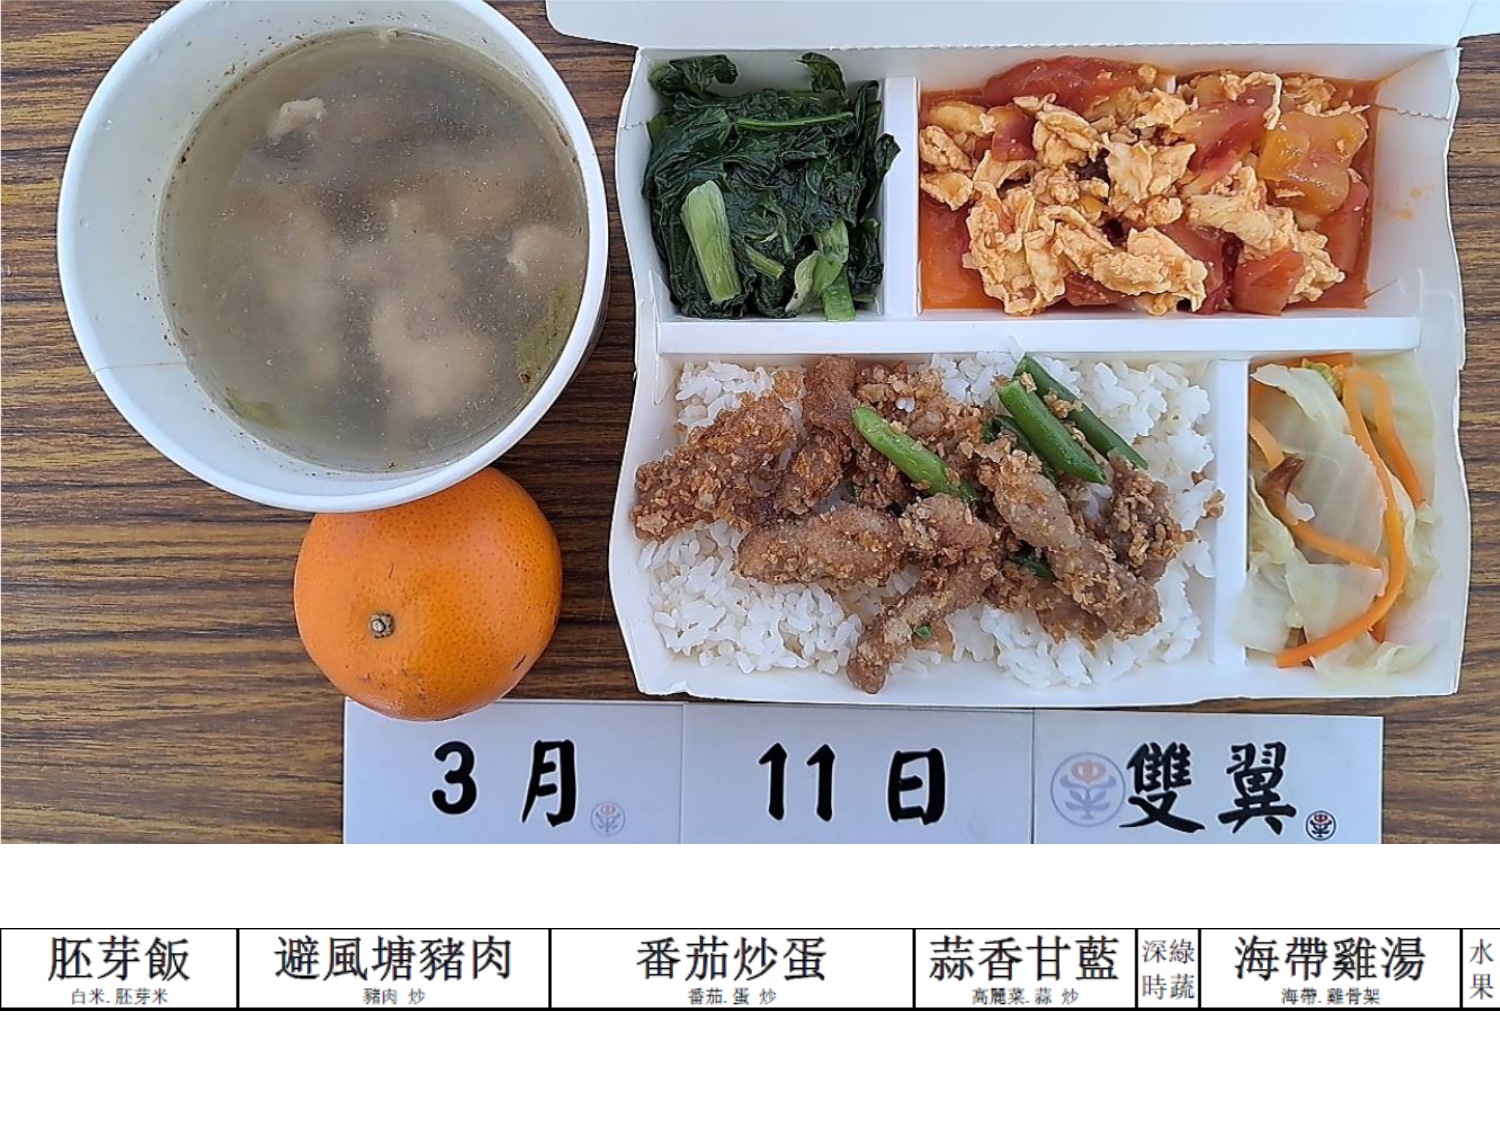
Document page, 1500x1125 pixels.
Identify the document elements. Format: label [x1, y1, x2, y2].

picture [0, 0, 1500, 844]
picture [0, 928, 1500, 1011]
